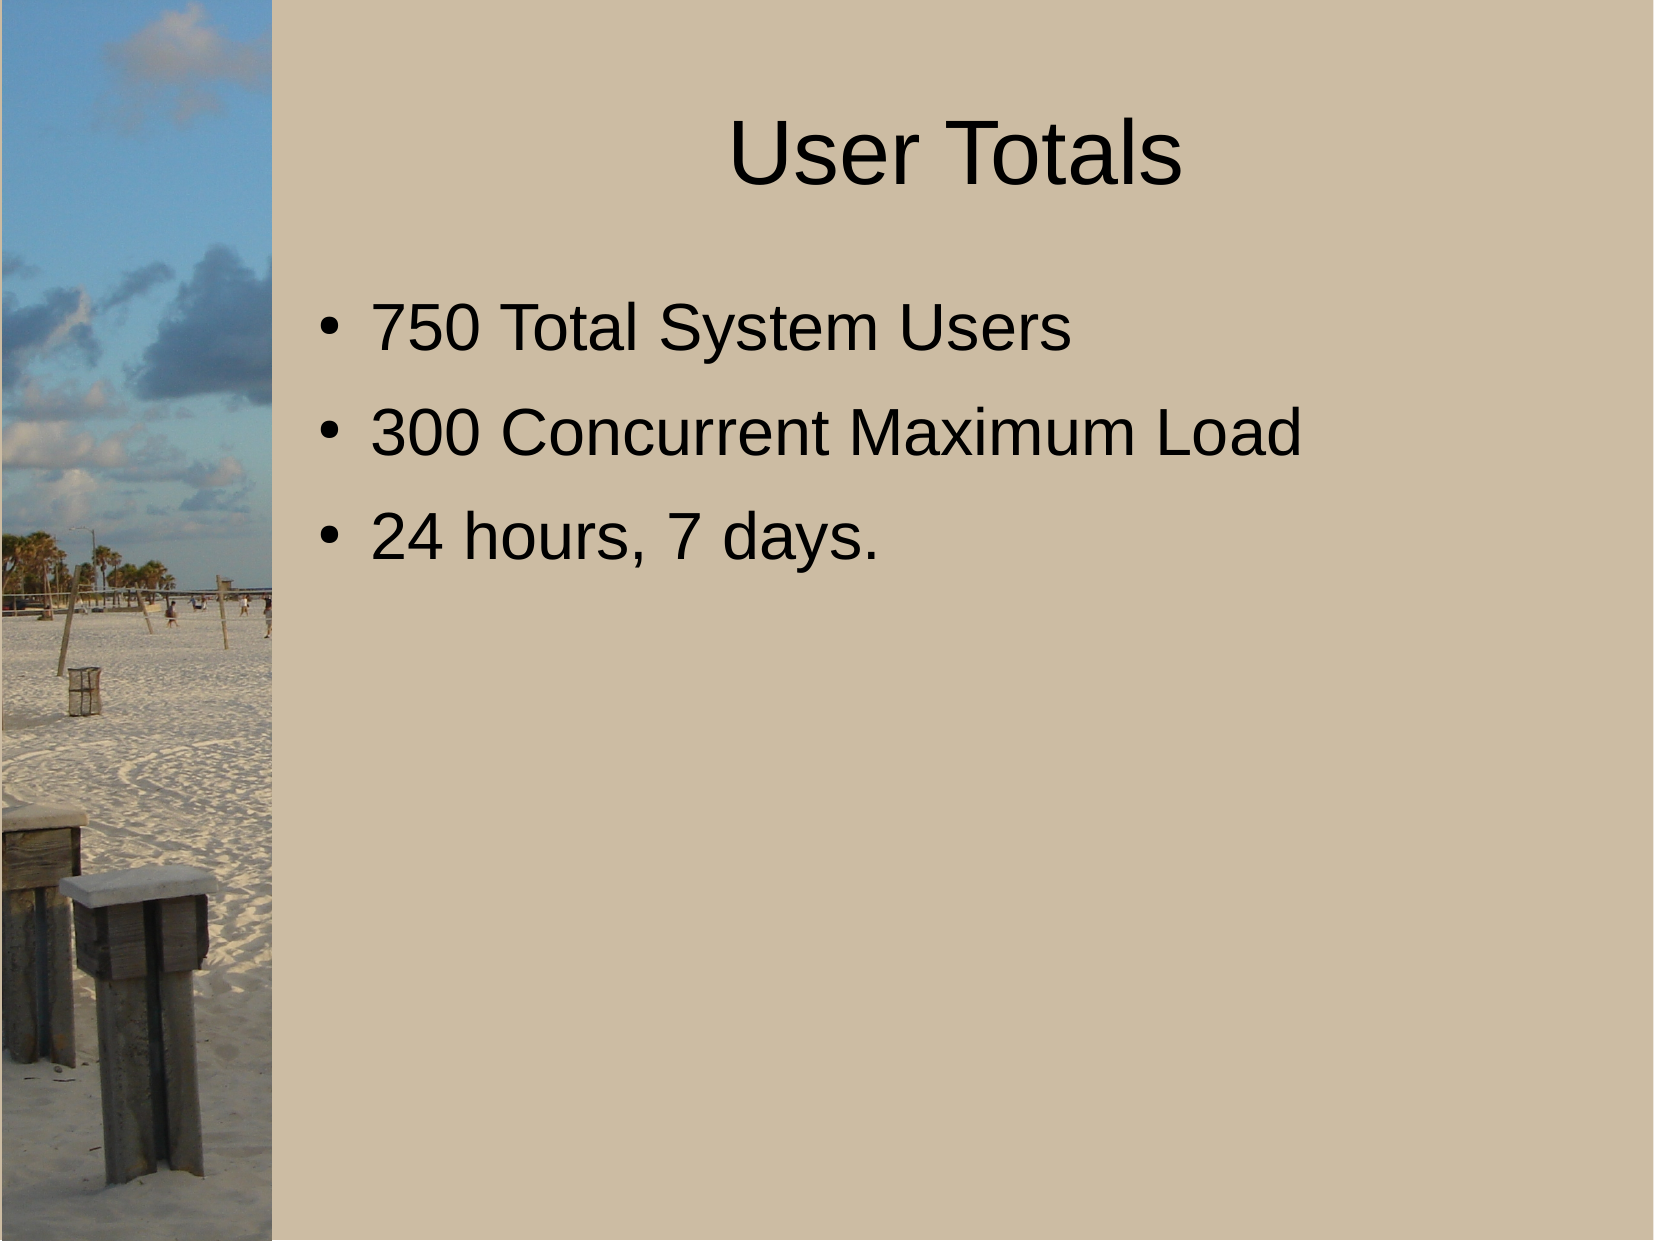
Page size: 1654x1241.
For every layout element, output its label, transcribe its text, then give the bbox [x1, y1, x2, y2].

picture [2, 0, 272, 1241]
list 750 Total System Users 300 Concurrent Maximum Load 24 hours, 7 days. [300, 290, 1613, 1094]
title User Totals [300, 49, 1613, 257]
